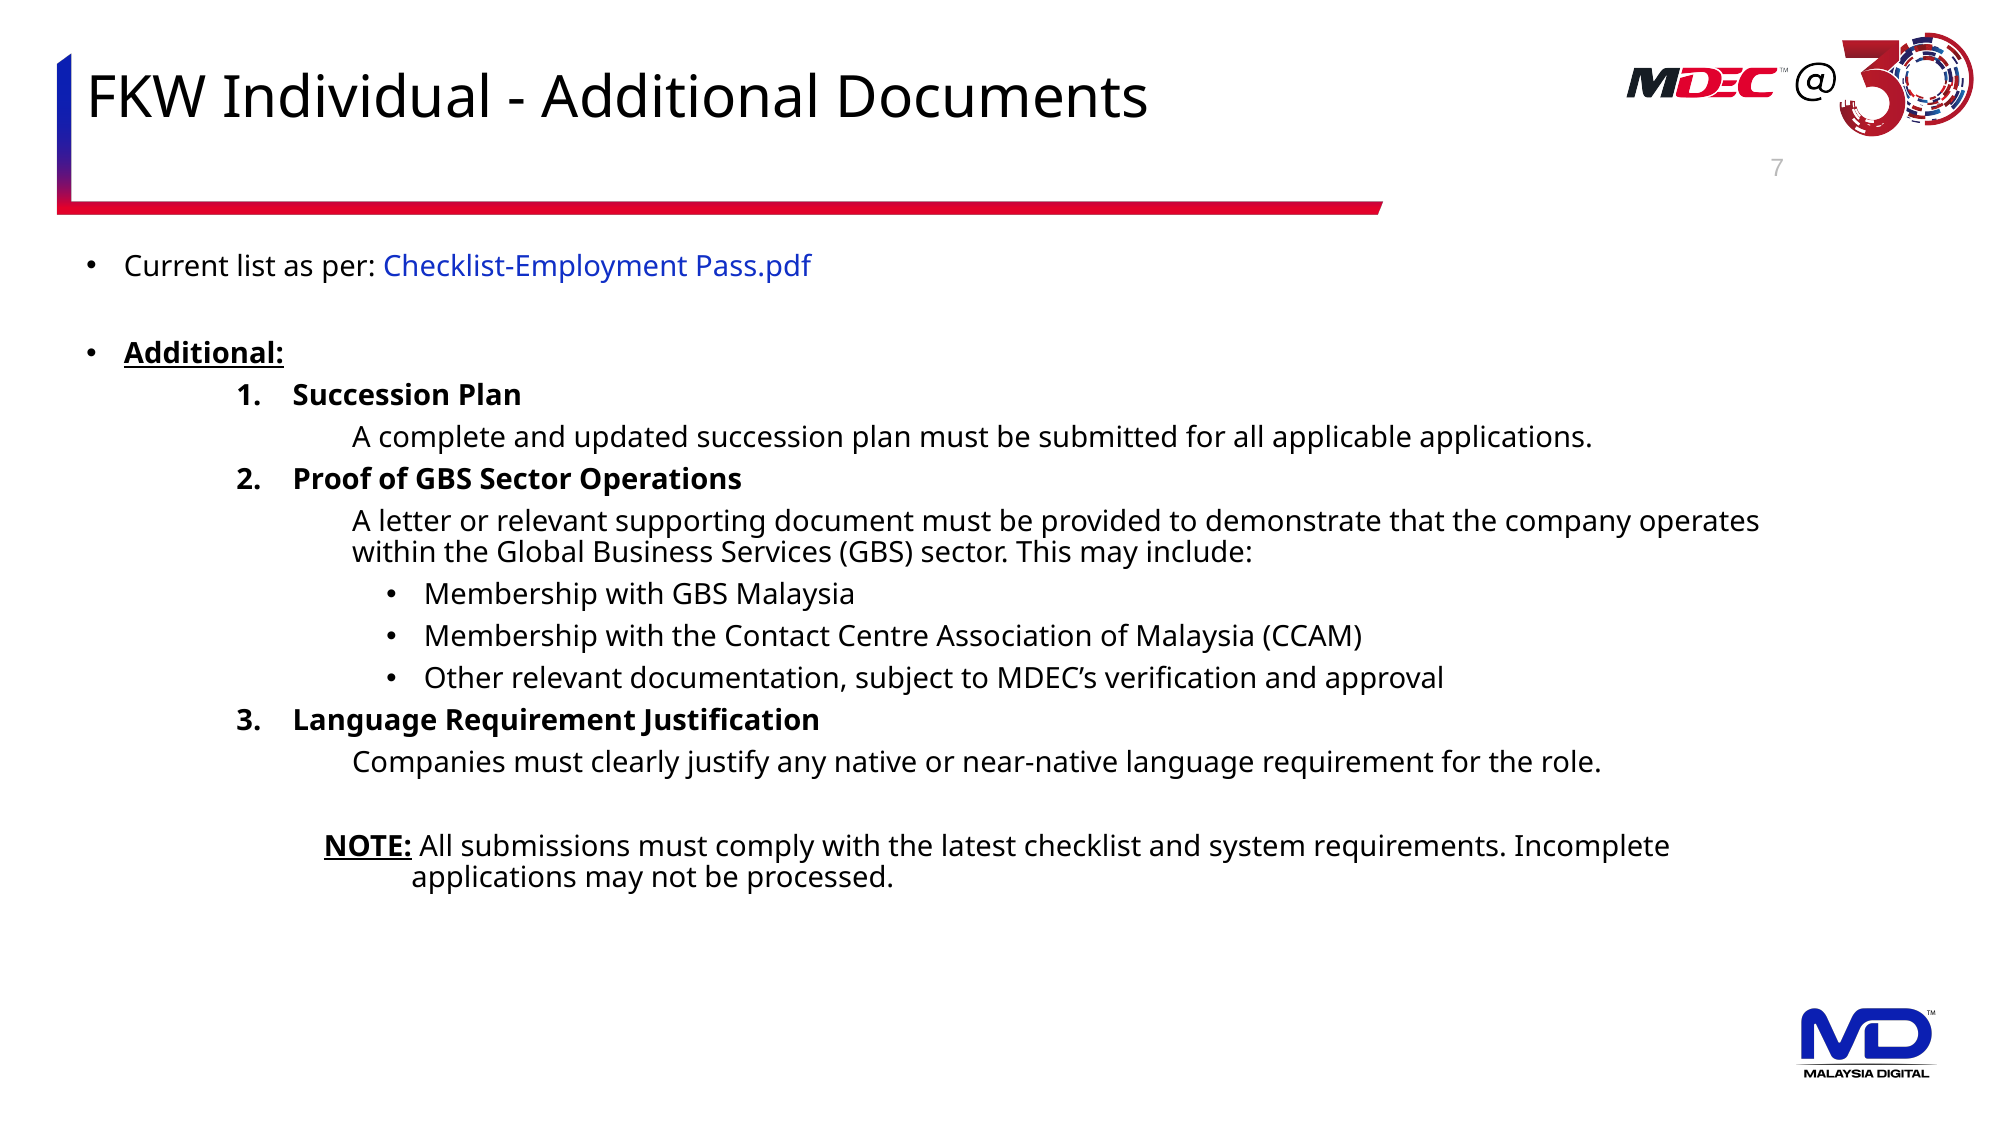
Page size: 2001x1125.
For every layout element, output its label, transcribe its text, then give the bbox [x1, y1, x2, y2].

title FKW Individual - Additional Documents [71, 59, 1697, 197]
text_box 7 [1755, 143, 1976, 204]
list Current list as per: Checklist-Employment Pass.pdf Additional: Succession Plan A complete and updated succession plan must be submitted for all applicable applications. Proof of GBS Sector Operations A letter or relevant supporting document must be provided to demonstrate that the company operates within the Global Business Services (GBS) sector. This may include: Membership with GBS Malaysia Membership with the Contact Centre Association of Malaysia (CCAM) Other relevant documentation, subject to MDEC’s verification and approval Language Requirement Justification Companies must clearly justify any native or near-native language requirement for the role. NOTE: All submissions must comply with the latest checklist and system requirements. Incomplete applications may not be processed. [71, 239, 1818, 954]
